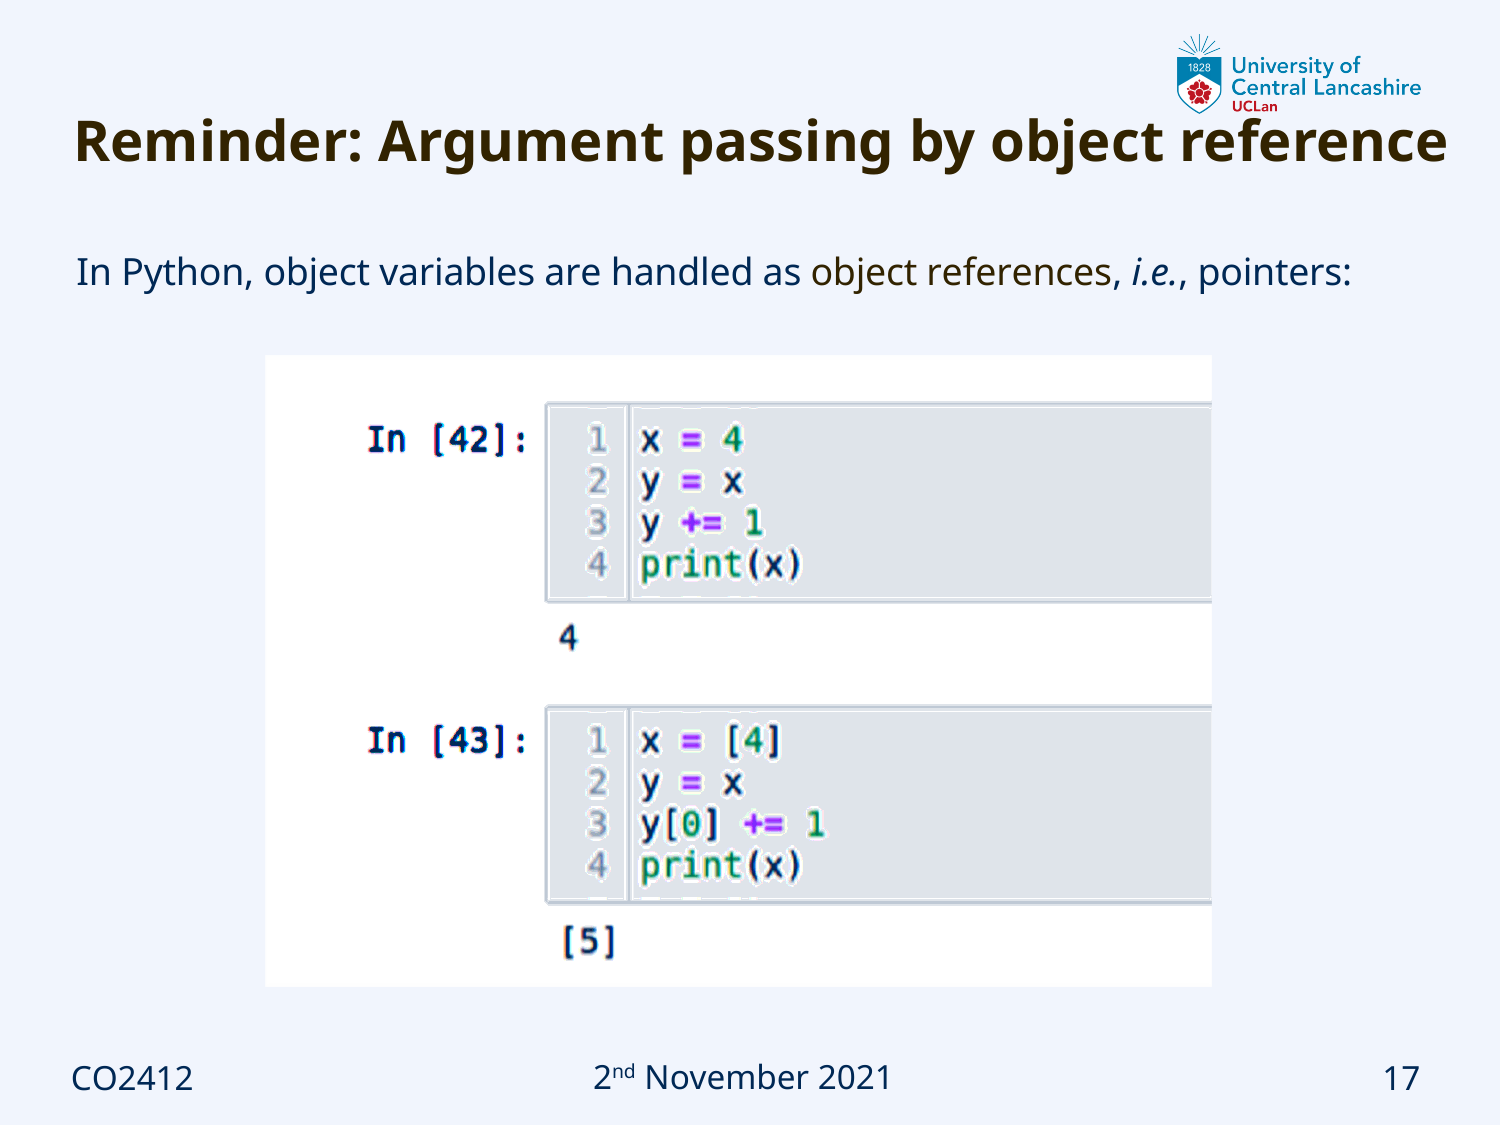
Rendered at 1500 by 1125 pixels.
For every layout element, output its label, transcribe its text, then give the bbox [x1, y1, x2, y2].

picture [265, 355, 1212, 987]
text_box In Python, object variables are handled as object references, i.e., pointers: [59, 240, 1462, 300]
picture [1177, 34, 1421, 93]
title Reminder: Argument passing by object reference [58, 93, 1475, 186]
